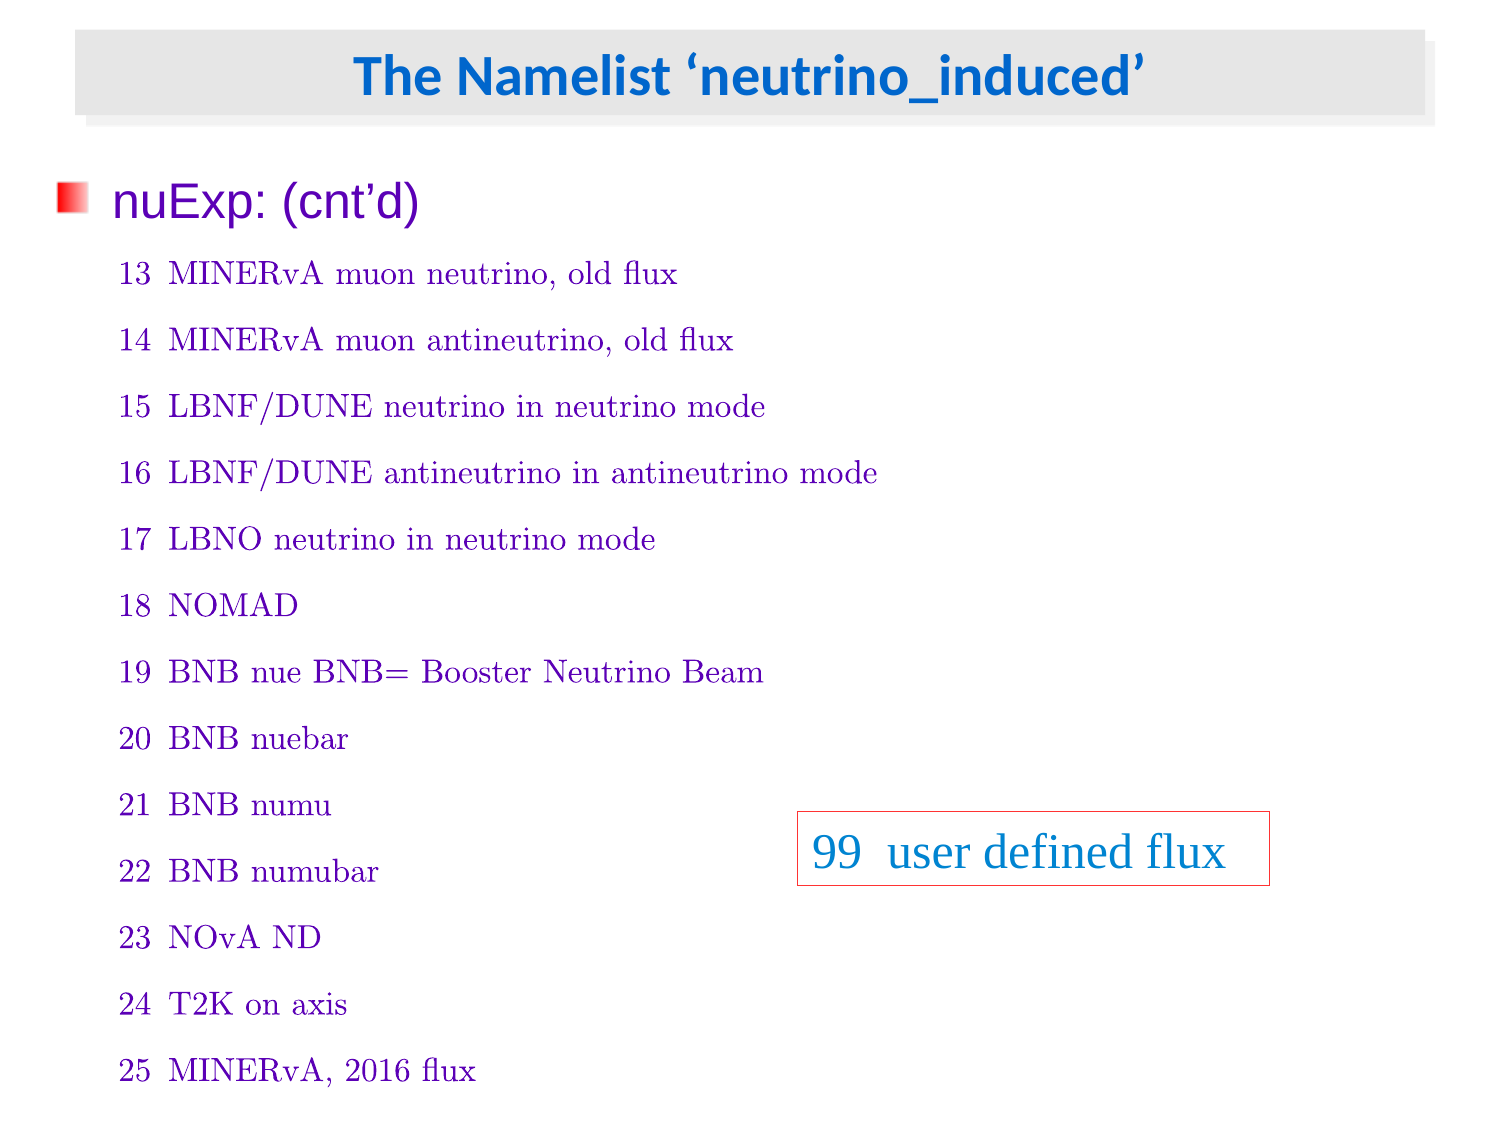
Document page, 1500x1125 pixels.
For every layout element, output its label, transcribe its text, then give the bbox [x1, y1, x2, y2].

text_box [118, 260, 878, 1088]
list nuExp: (cnt’d) [41, 160, 1459, 1105]
title The Namelist ‘neutrino_induced’ [75, 29, 1426, 116]
text_box 99 user defined flux [797, 811, 1270, 886]
